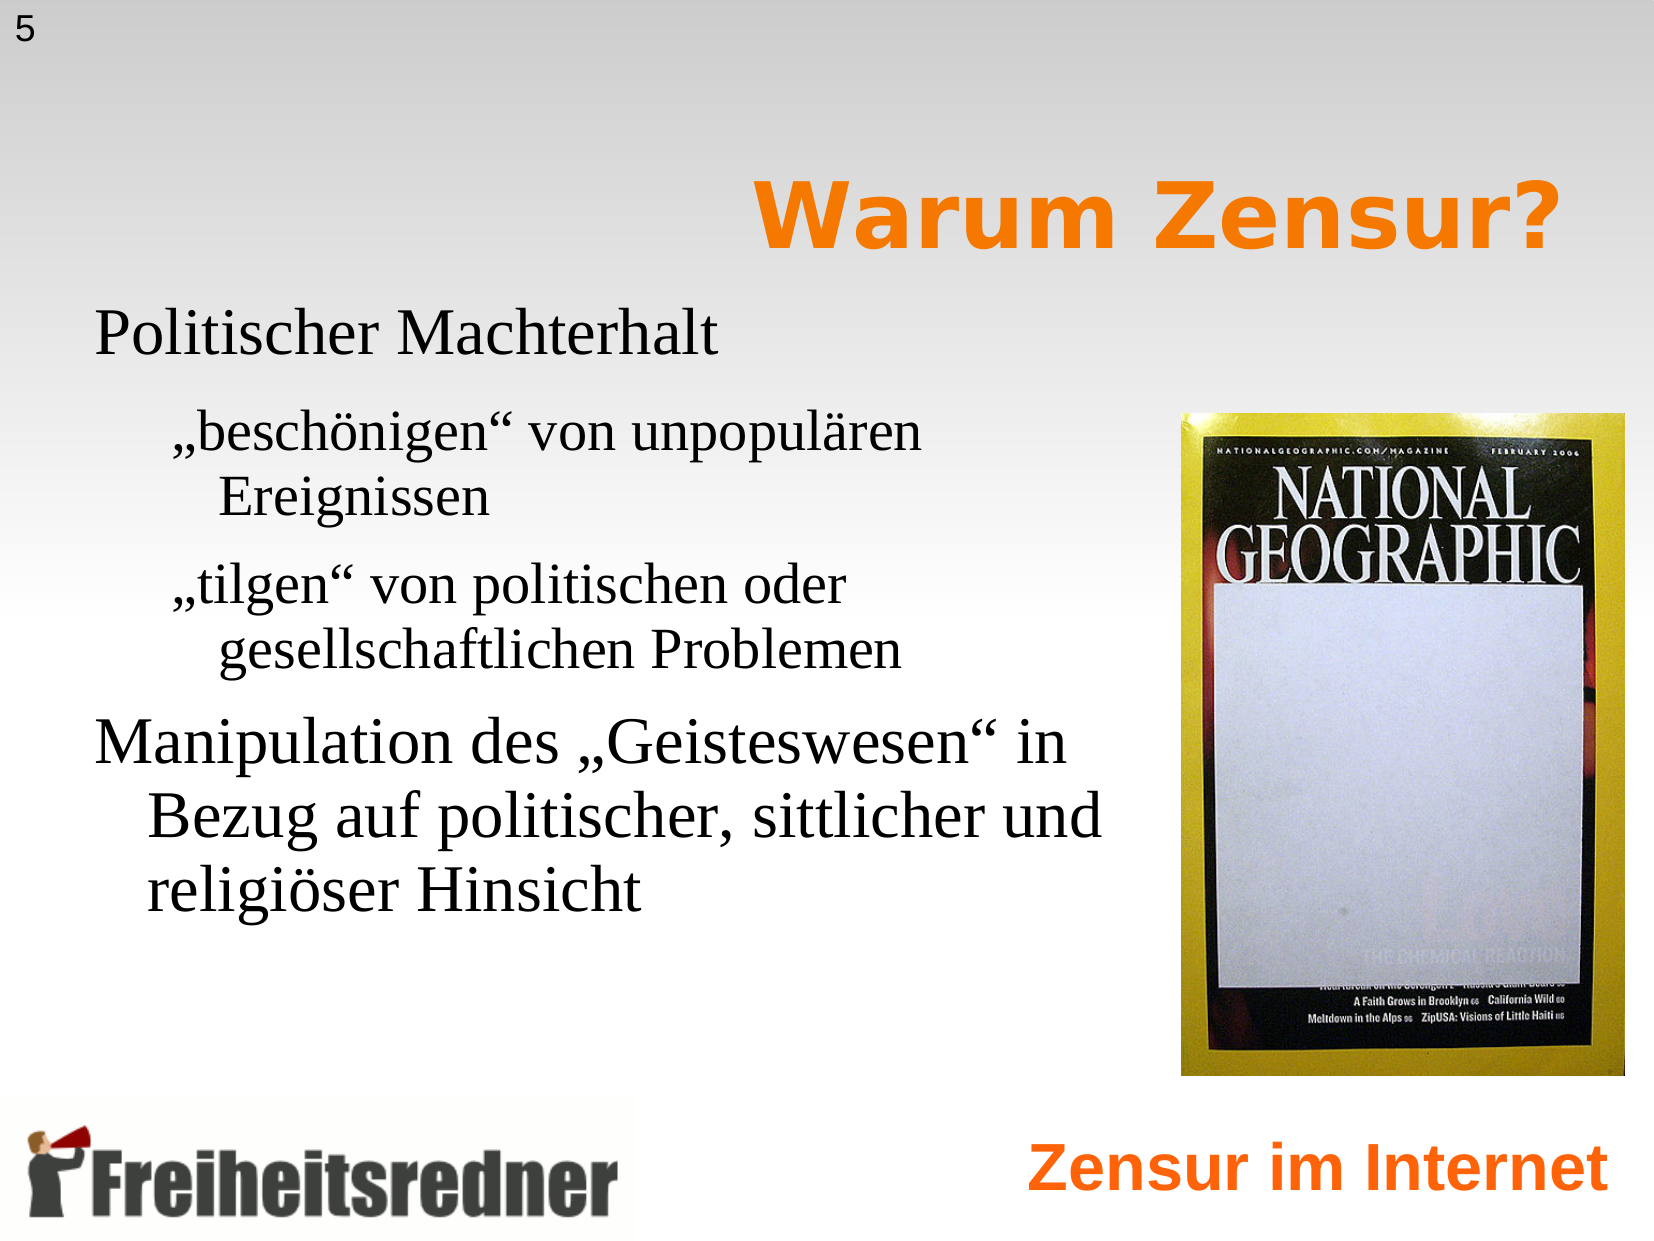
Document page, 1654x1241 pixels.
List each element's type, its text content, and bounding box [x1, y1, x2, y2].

picture [1181, 413, 1625, 1076]
list Politischer Machterhalt „beschönigen“ von unpopulären Ereignissen „tilgen“ von politischen oder gesellschaftlichen Problemen Manipulation des „Geisteswesen“ in Bezug auf politischer, sittlicher und religiöser Hinsicht [76, 295, 1152, 1099]
title Warum Zensur? [76, 163, 1565, 271]
picture [0, 1096, 635, 1241]
